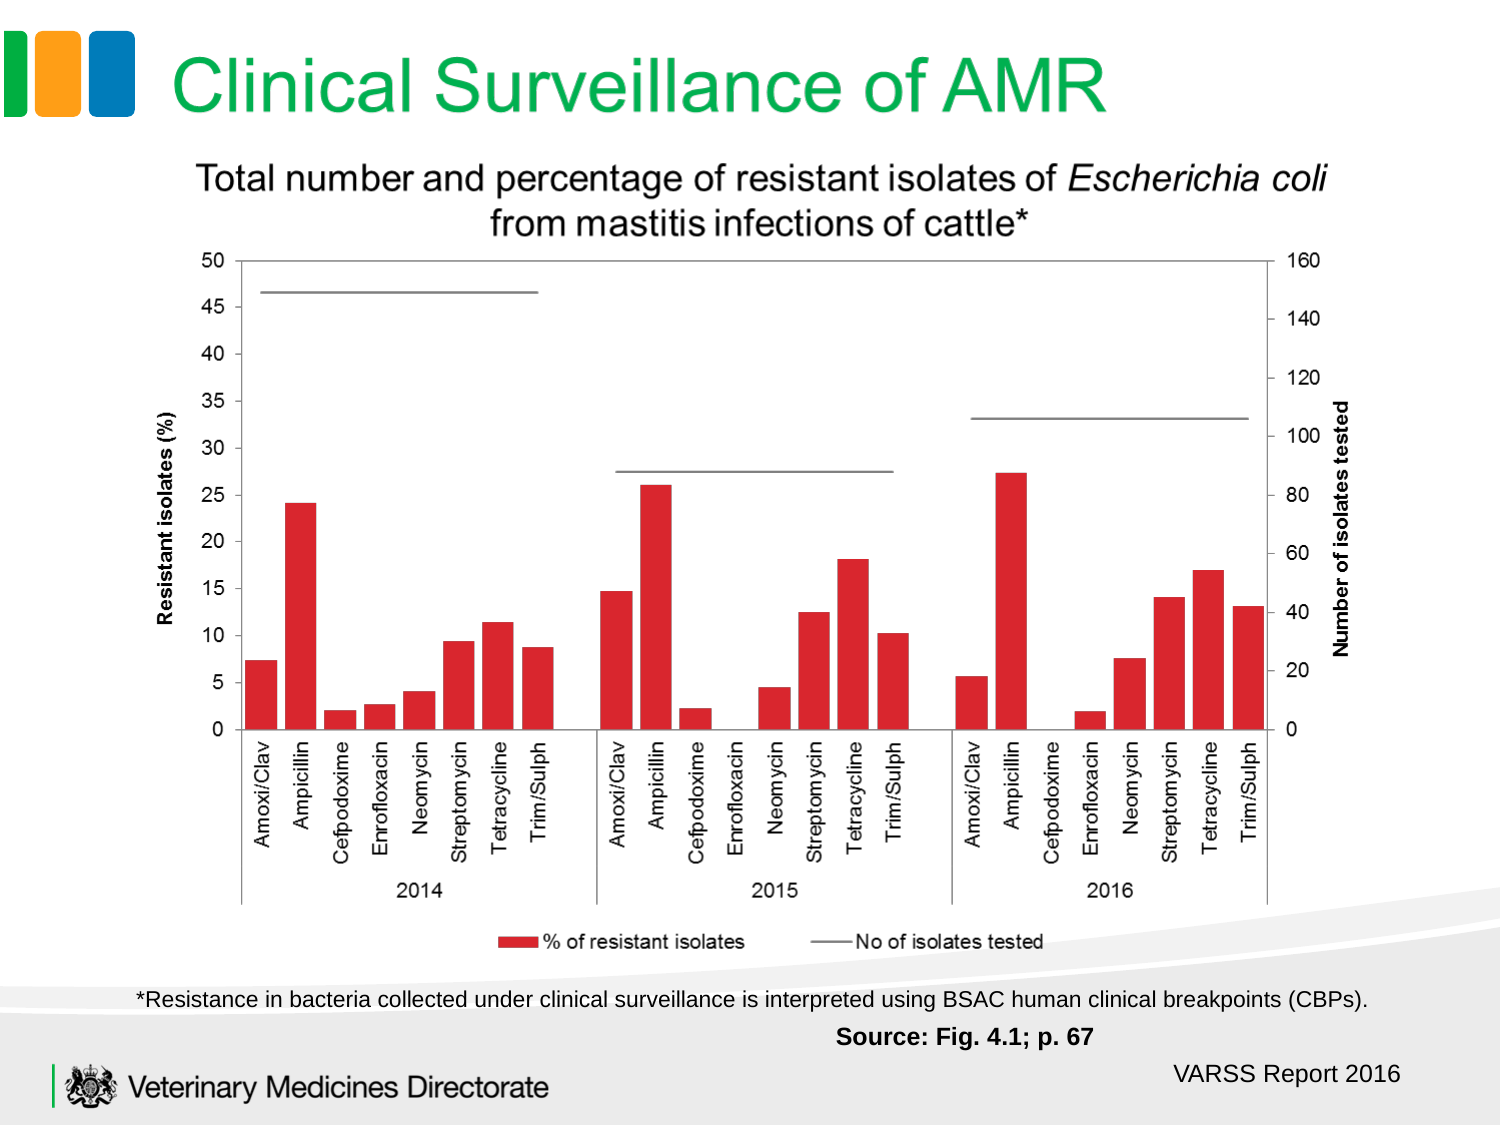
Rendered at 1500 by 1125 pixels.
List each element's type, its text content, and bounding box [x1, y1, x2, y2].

text_box VARSS Report 2016 [1158, 1050, 1419, 1096]
picture [52, 16, 1448, 1109]
